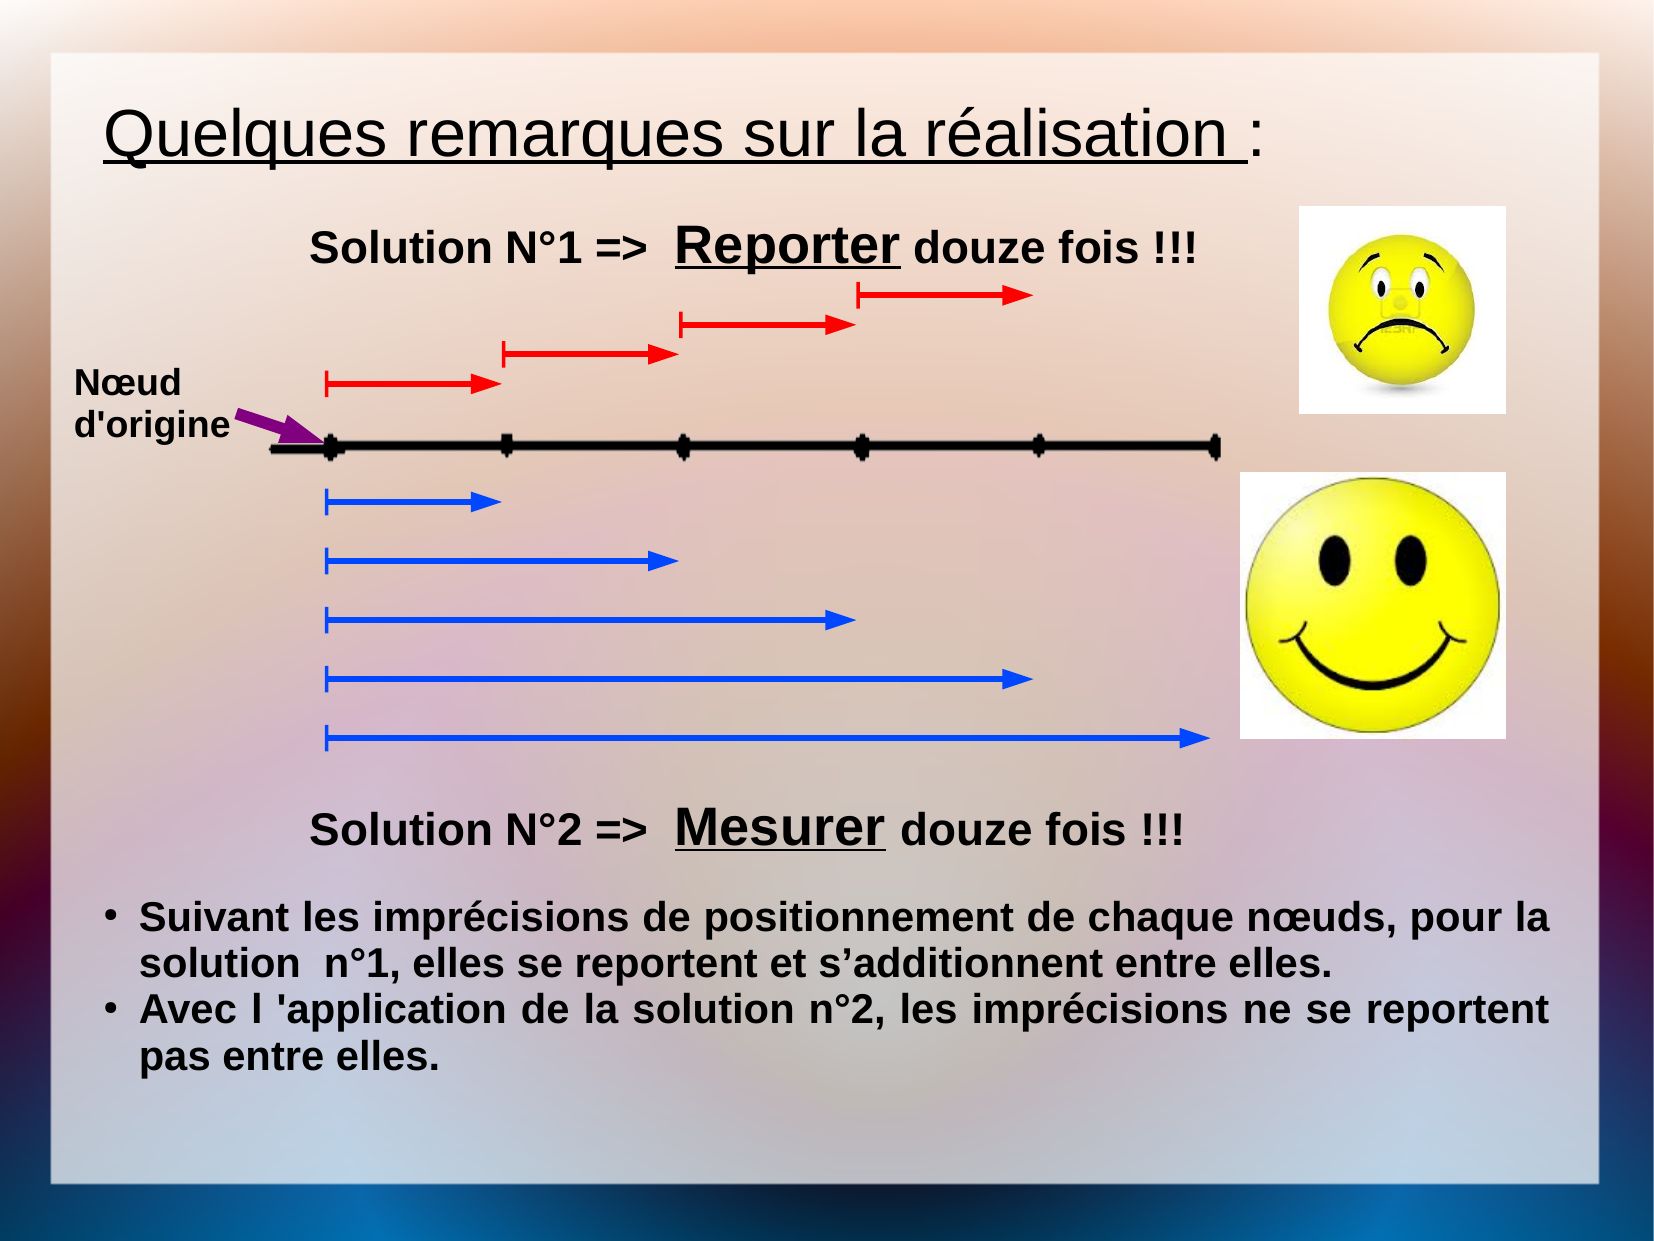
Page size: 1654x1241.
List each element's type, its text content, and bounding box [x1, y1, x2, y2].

text_box Solution N°2 => Mesurer douze fois !!! [295, 789, 1241, 867]
text_box Suivant les imprécisions de positionnement de chaque nœuds, pour la solution n°1, elles se reportent et s’additionnent entre elles. Avec l 'application de la solution n°2, les imprécisions ne se reportent pas entre elles. [88, 885, 1565, 1134]
text_box Quelques remarques sur la réalisation : [88, 88, 1565, 885]
text_box Nœud d'origine [59, 354, 266, 456]
text_box Solution N°1 => Reporter douze fois !!! [295, 206, 1241, 284]
picture [0, 0, 1654, 1241]
